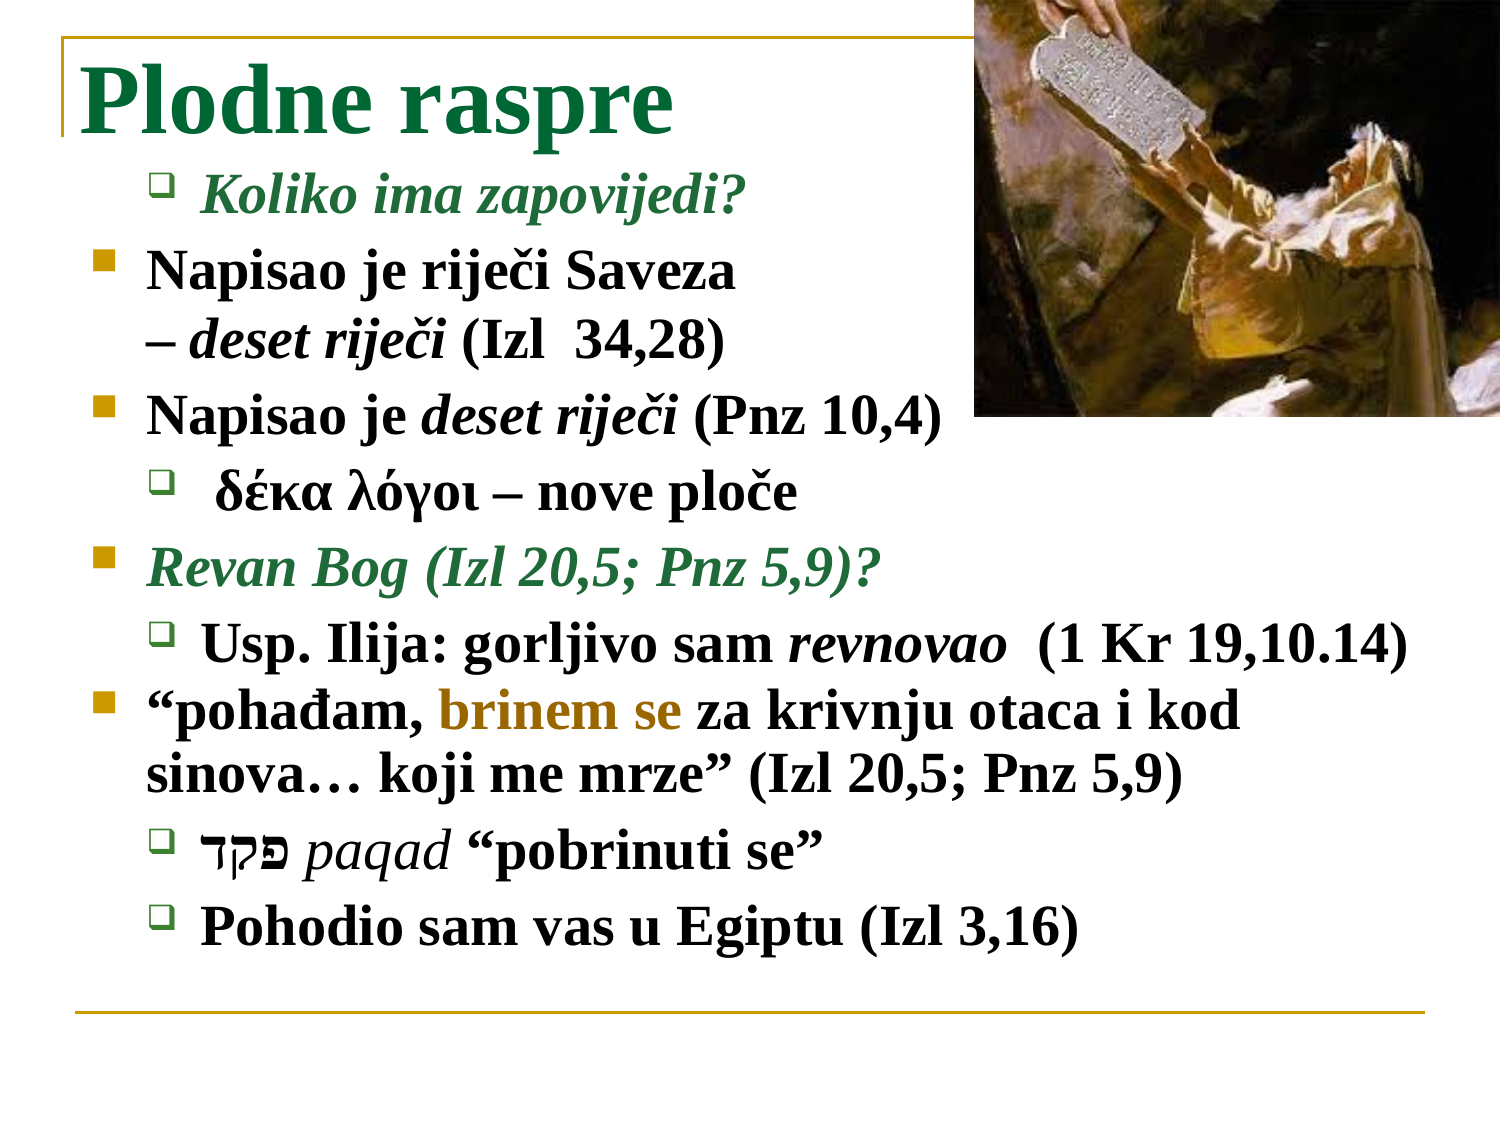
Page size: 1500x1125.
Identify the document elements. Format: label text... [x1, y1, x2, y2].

list Koliko ima zapovijedi? Napisao je riječi Saveza – deset riječi (Izl 34,28) Napisao je deset riječi (Pnz 10,4) δέκα λόγοι – nove ploče Revan Bog (Izl 20,5; Pnz 5,9)? Usp. Ilija: gorljivo sam revnovao (1 Kr 19,10.14) “pohađam, brinem se za krivnju otaca i kod sinova… koji me mrze” (Izl 20,5; Pnz 5,9) פקד paqad “pobrinuti se” Pohodio sam vas u Egiptu (Izl 3,16) [75, 147, 1426, 985]
title Plodne raspre [64, 26, 974, 214]
picture [974, 0, 1500, 417]
